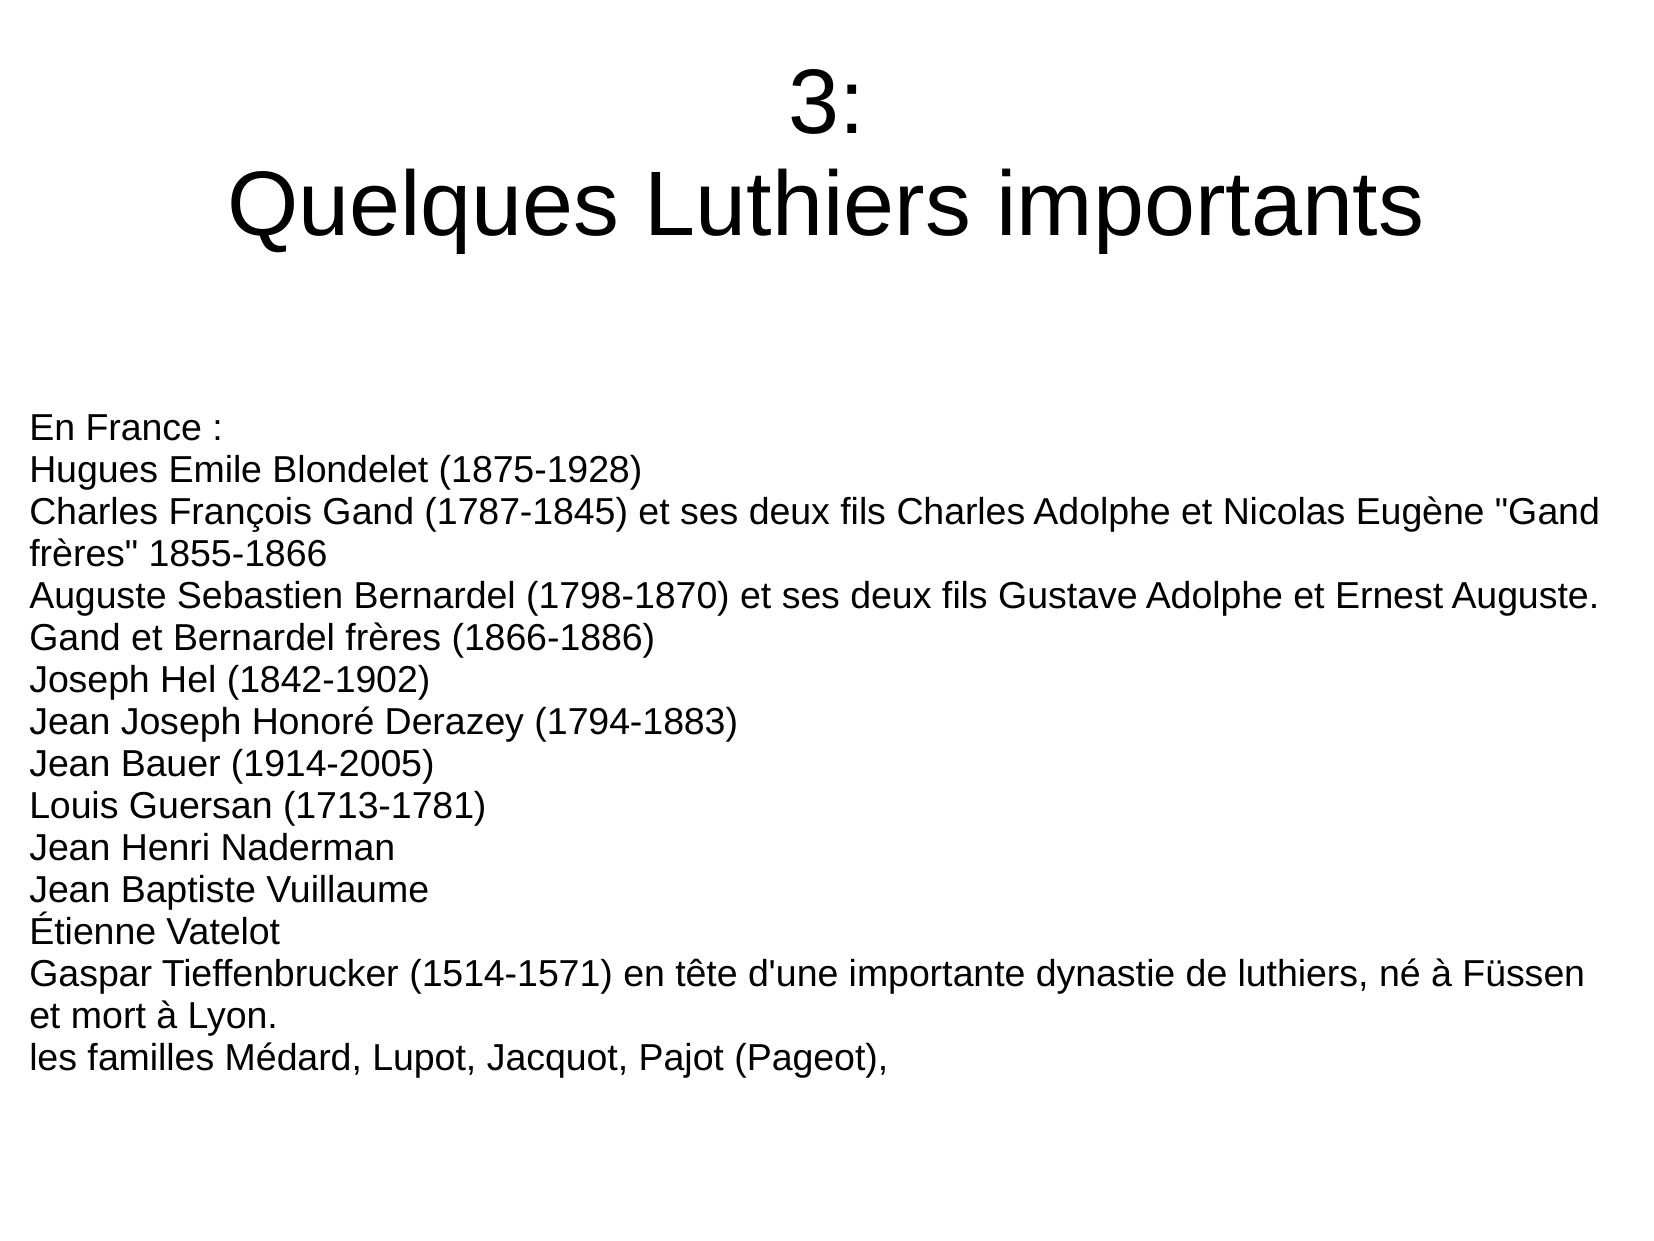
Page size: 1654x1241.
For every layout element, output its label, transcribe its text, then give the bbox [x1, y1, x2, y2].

title 3: Quelques Luthiers importants [82, 49, 1571, 257]
text_box En France : Hugues Emile Blondelet (1875-1928) Charles François Gand (1787-1845) et ses deux fils Charles Adolphe et Nicolas Eugène "Gand frères" 1855-1866 Auguste Sebastien Bernardel (1798-1870) et ses deux fils Gustave Adolphe et Ernest Auguste. Gand et Bernardel frères (1866-1886) Joseph Hel (1842-1902) Jean Joseph Honoré Derazey (1794-1883) Jean Bauer (1914-2005) Louis Guersan (1713-1781) Jean Henri Naderman Jean Baptiste Vuillaume Étienne Vatelot Gaspar Tieffenbrucker (1514-1571) en tête d'une importante dynastie de luthiers, né à Füssen et mort à Lyon. les familles Médard, Lupot, Jacquot, Pajot (Pageot), [14, 399, 1643, 1087]
